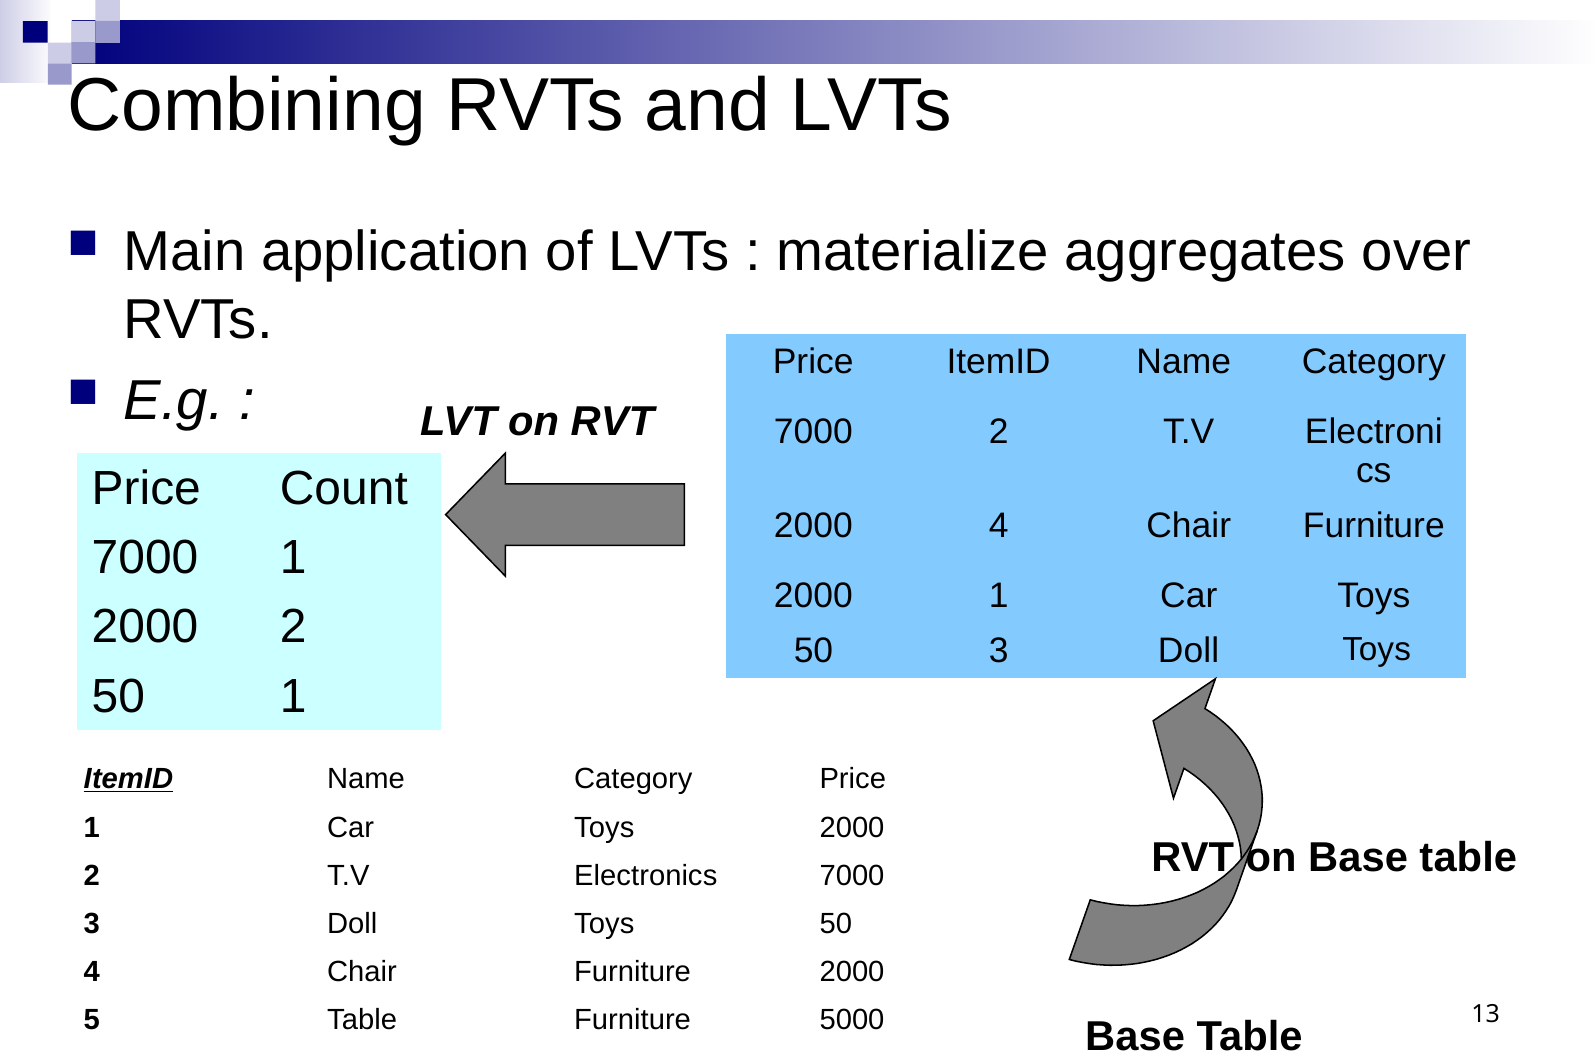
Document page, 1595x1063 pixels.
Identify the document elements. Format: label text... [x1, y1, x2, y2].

table_cell Chair [1096, 498, 1281, 567]
table_cell Electronics [559, 851, 805, 899]
table_header Count [265, 453, 441, 523]
table_cell Doll [312, 899, 559, 947]
table_cell 2 [901, 403, 1096, 498]
table_cell Car [1096, 567, 1281, 622]
table_cell 5000 [805, 996, 1048, 1044]
table_cell 50 [726, 622, 901, 678]
table_cell 2000 [805, 803, 1048, 851]
table_cell Car [312, 803, 559, 851]
table_cell Furniture [559, 947, 805, 996]
table_cell 3 [69, 899, 312, 947]
table_cell Electronics [1281, 403, 1466, 498]
table_cell Doll [1096, 622, 1281, 678]
table_header Category [559, 755, 805, 803]
table_cell 4 [901, 498, 1096, 567]
table_header ItemID [69, 755, 312, 803]
table_cell 2000 [726, 498, 901, 567]
table_cell Toys [559, 899, 805, 947]
table_cell 7000 [805, 851, 1048, 899]
table_cell Table [312, 996, 559, 1044]
list Main application of LVTs : materialize aggregates over RVTs. E.g. : [52, 206, 1536, 916]
table_cell 2 [265, 592, 441, 661]
text_box Base Table [1070, 1001, 1318, 1063]
text_box [1153, 678, 1263, 821]
table_cell 5 [69, 996, 312, 1044]
text_box LVT on RVT [405, 386, 670, 452]
table_cell Furniture [559, 996, 805, 1044]
table_cell Furniture [1281, 498, 1466, 567]
table_cell 7000 [77, 523, 265, 592]
table_cell 2000 [805, 947, 1048, 996]
table_cell 2 [69, 851, 312, 899]
table_cell T.V [312, 851, 559, 899]
table_header Price [77, 453, 265, 523]
table_header ItemID [901, 334, 1096, 403]
table_cell 1 [265, 523, 441, 592]
table_cell 4 [69, 947, 312, 996]
text_box [445, 453, 685, 577]
table_cell 50 [805, 899, 1048, 947]
table_cell Toys [1281, 567, 1466, 622]
title Combining RVTs and LVTs [52, 22, 1541, 154]
table_cell Chair [312, 947, 559, 996]
table_header Name [312, 755, 559, 803]
table_header Name [1096, 334, 1281, 403]
table_cell 7000 [726, 403, 901, 498]
table_cell 3 [901, 622, 1096, 678]
table_cell 1 [265, 661, 441, 730]
text_box RVT on Base table [1136, 821, 1532, 888]
table_header Price [805, 755, 1048, 803]
table_header Category [1281, 334, 1466, 403]
table_cell 50 [77, 661, 265, 730]
text_box [1069, 888, 1238, 966]
table_cell 2000 [77, 592, 265, 661]
table_cell 1 [901, 567, 1096, 622]
table_cell Toys [1281, 622, 1466, 678]
table_cell T.V [1096, 403, 1281, 498]
table_cell 2000 [726, 567, 901, 622]
table_cell 1 [69, 803, 312, 851]
table_header Price [726, 334, 901, 403]
table_cell Toys [559, 803, 805, 851]
